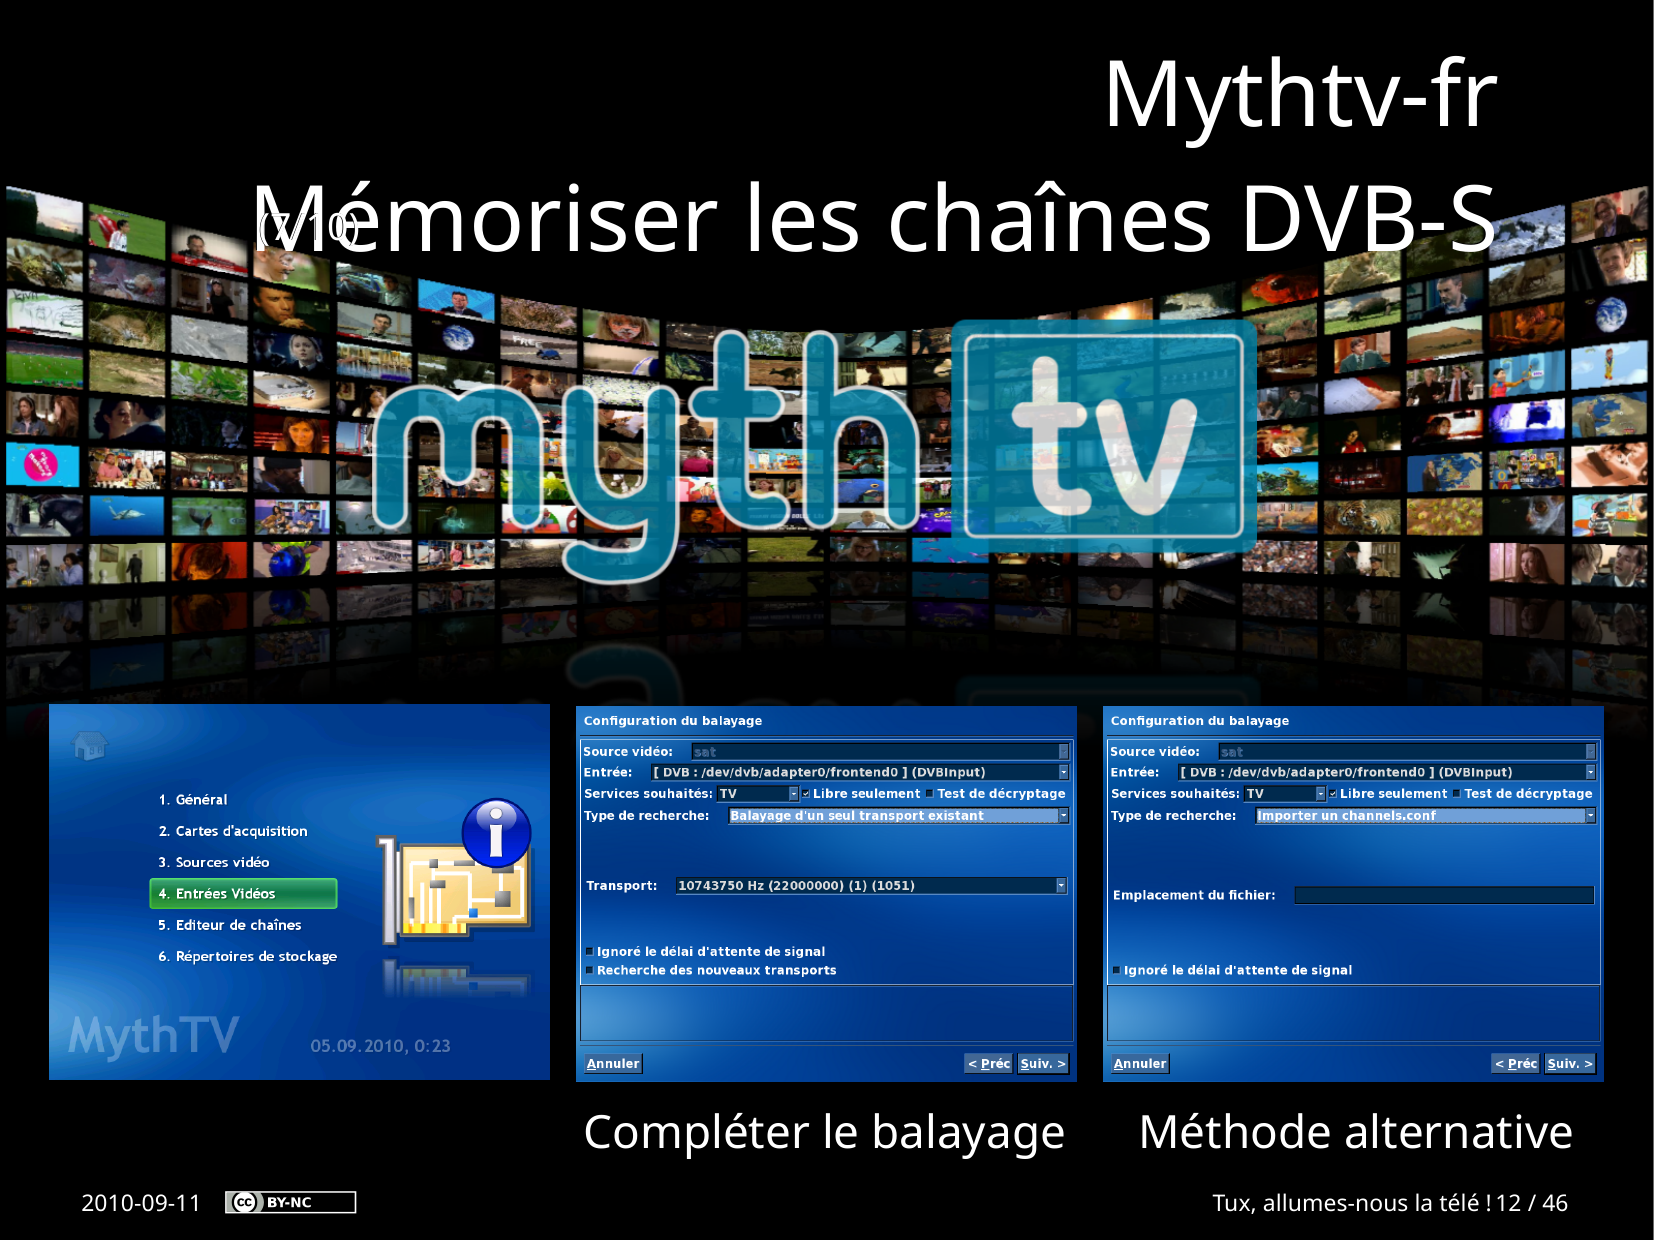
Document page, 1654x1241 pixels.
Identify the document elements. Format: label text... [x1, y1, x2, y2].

picture [0, 0, 1654, 1240]
list Méthode alternative [1093, 1099, 1619, 1175]
text_box (7/10) [244, 193, 395, 252]
list Compléter le balayage [562, 1099, 1088, 1175]
title Mythtv-fr Mémoriser les chaînes DVB-S [82, 47, 1501, 259]
